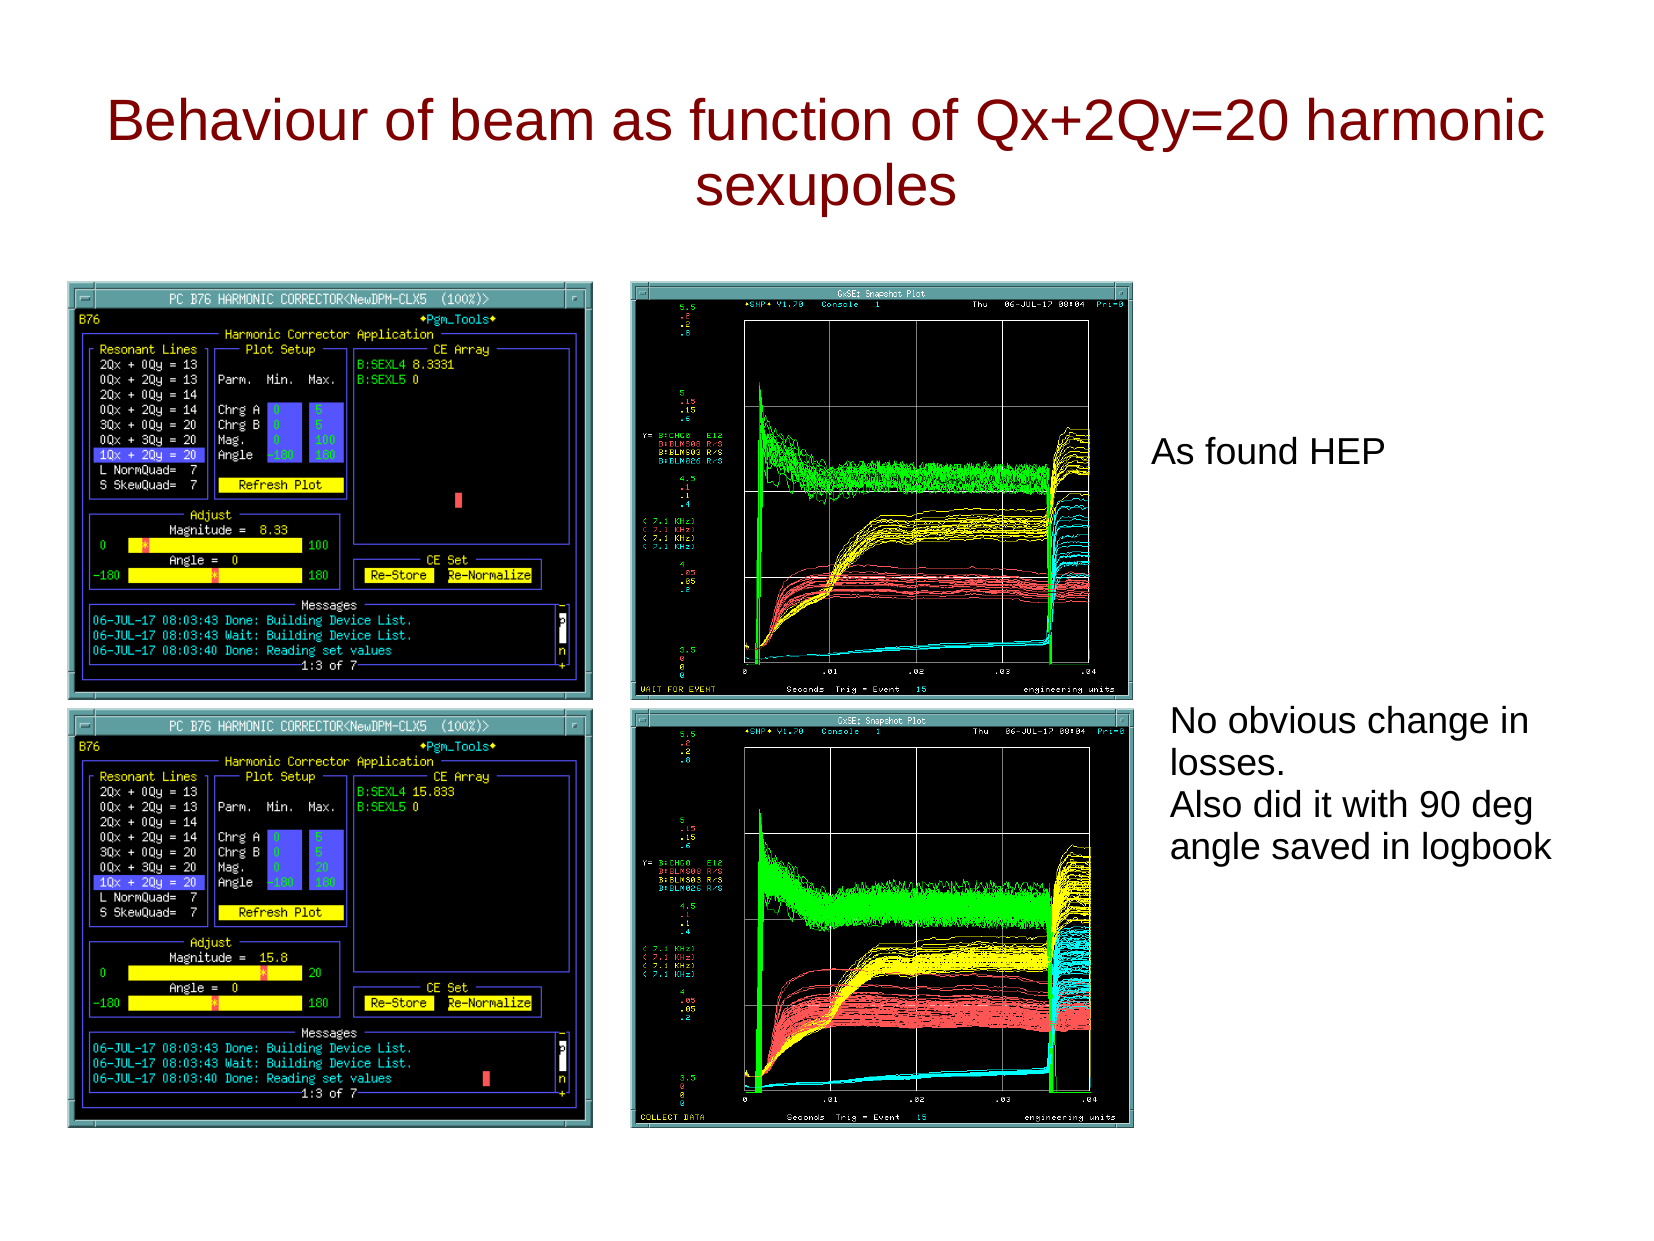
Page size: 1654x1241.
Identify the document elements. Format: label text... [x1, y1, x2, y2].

title Behaviour of beam as function of Qx+2Qy=20 harmonic sexupoles [82, 49, 1571, 257]
picture [67, 708, 593, 1128]
text_box No obvious change in losses. Also did it with 90 deg angle saved in logbook [1155, 691, 1609, 915]
picture [67, 281, 593, 700]
picture [630, 281, 1133, 700]
picture [630, 708, 1134, 1128]
text_box As found HEP [1136, 422, 1534, 480]
